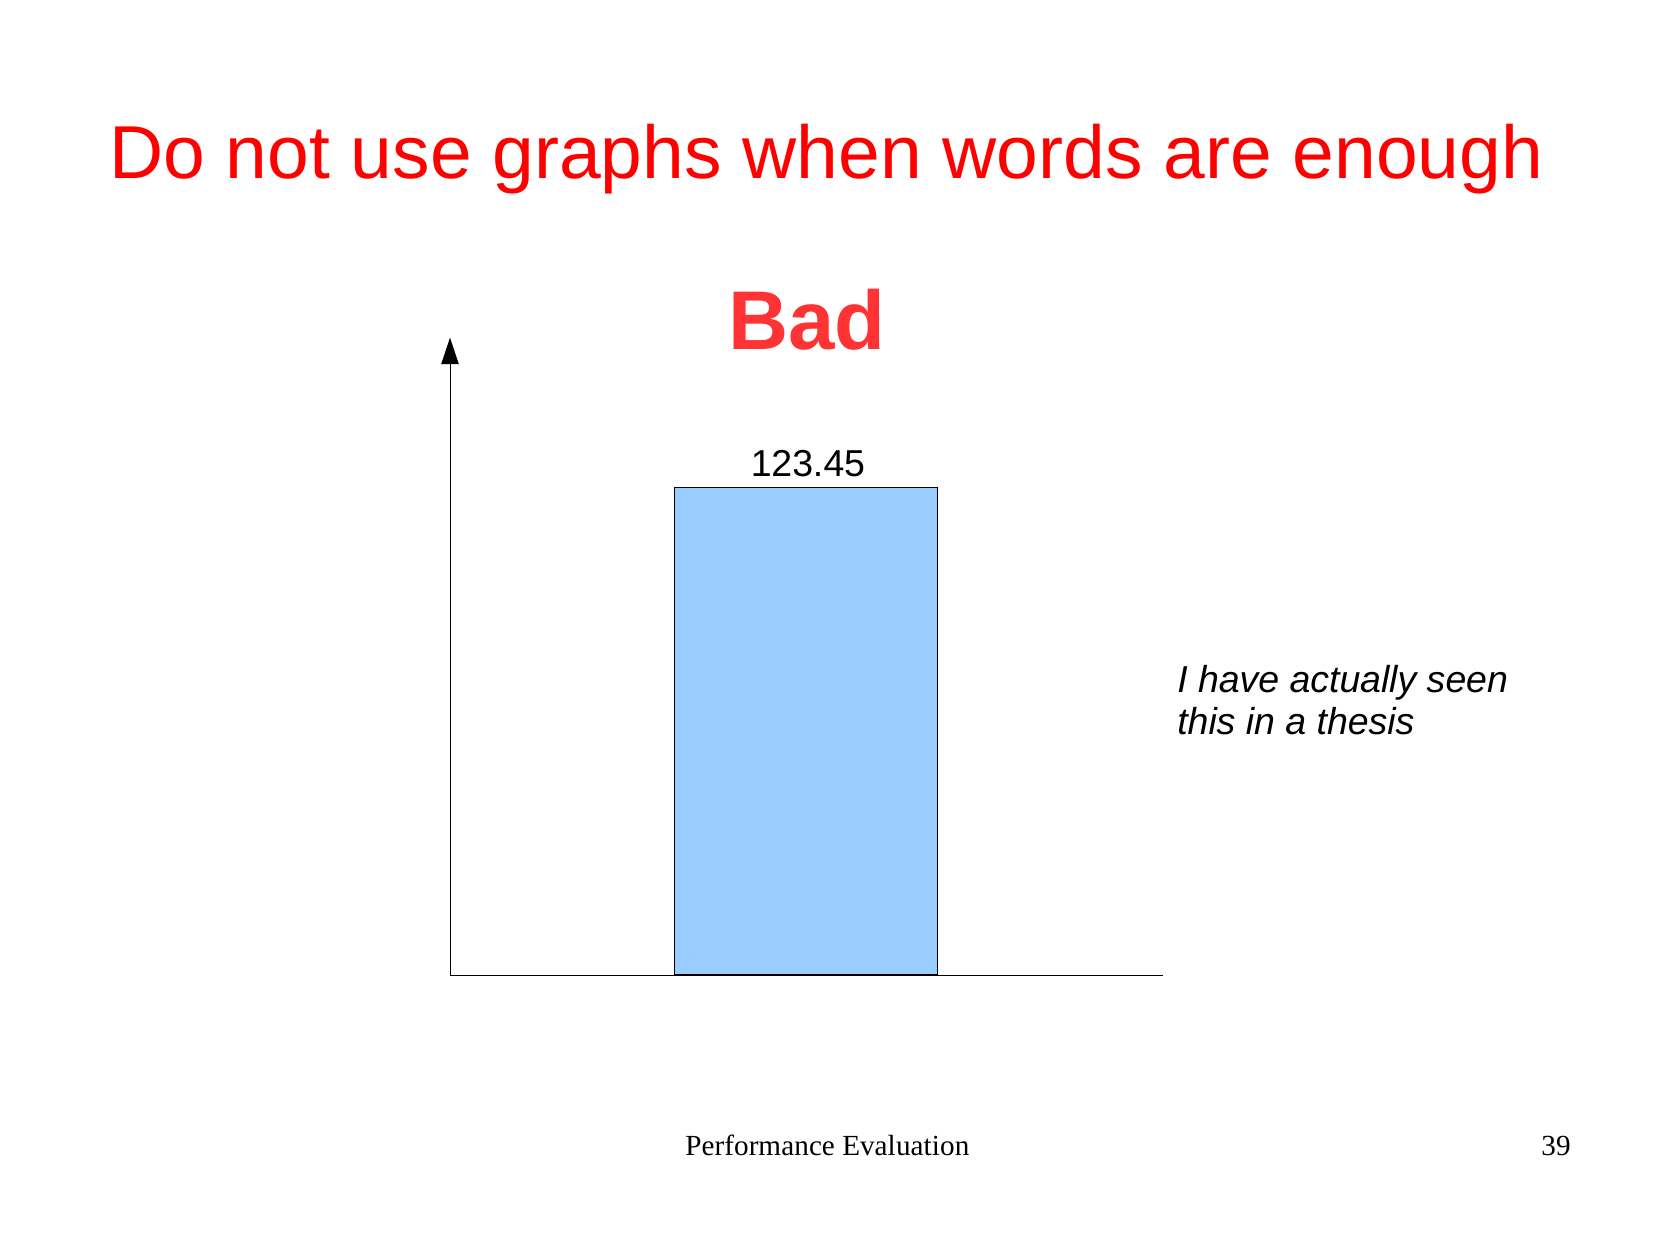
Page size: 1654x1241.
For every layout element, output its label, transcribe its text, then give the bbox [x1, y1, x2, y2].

text_box Bad [713, 266, 901, 376]
text_box [674, 487, 938, 975]
text_box 123.45 [736, 435, 881, 493]
text_box I have actually seen this in a thesis [1162, 651, 1538, 751]
title Do not use graphs when words are enough [82, 49, 1571, 257]
